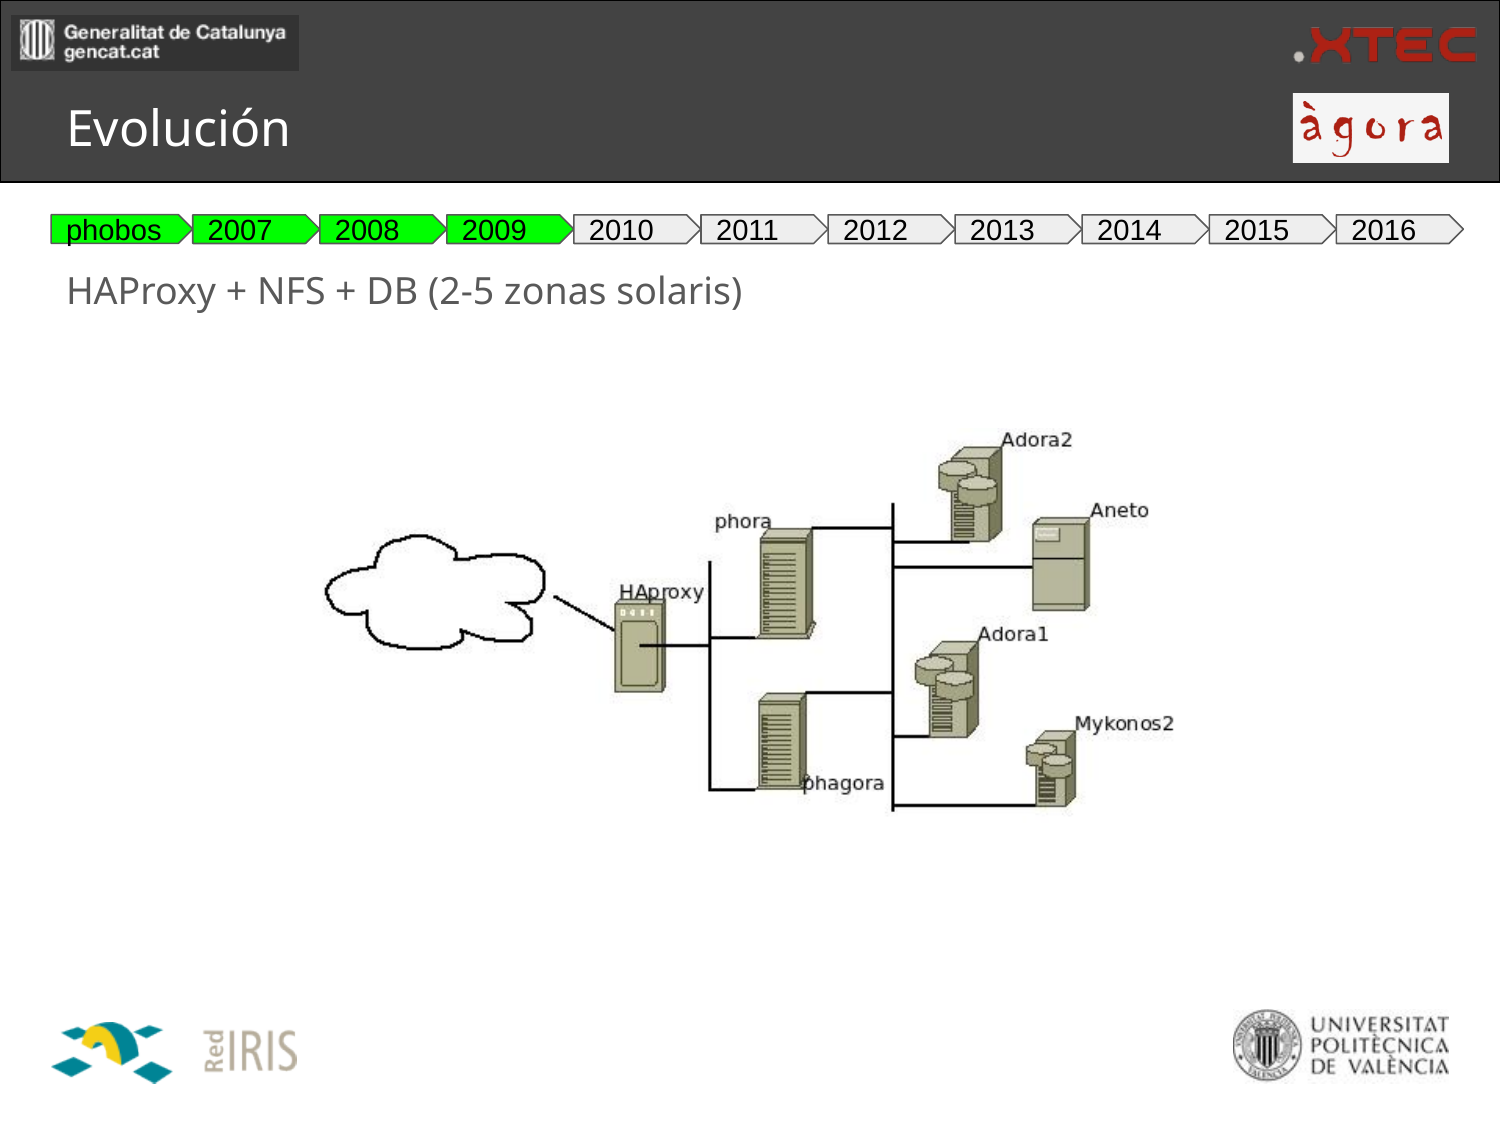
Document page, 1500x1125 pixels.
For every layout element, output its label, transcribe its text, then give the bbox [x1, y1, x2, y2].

picture [1233, 1009, 1449, 1084]
picture [51, 1022, 297, 1084]
text_box 2009 [446, 214, 573, 244]
picture [1293, 23, 1480, 67]
title Evolución [51, 81, 1449, 207]
text_box 2007 [192, 214, 319, 244]
text_box 2016 [1336, 214, 1464, 244]
text_box phobos [51, 214, 192, 244]
text_box 2012 [828, 214, 955, 244]
text_box 2011 [700, 214, 828, 244]
text_box 2015 [1209, 214, 1336, 244]
list HAProxy + NFS + DB (2-5 zonas solaris) [51, 252, 1449, 1000]
text_box 2008 [319, 214, 446, 244]
text_box 2013 [955, 214, 1082, 244]
text_box 2014 [1082, 214, 1210, 244]
text_box 2010 [573, 214, 700, 244]
picture [322, 428, 1178, 823]
picture [11, 15, 299, 71]
